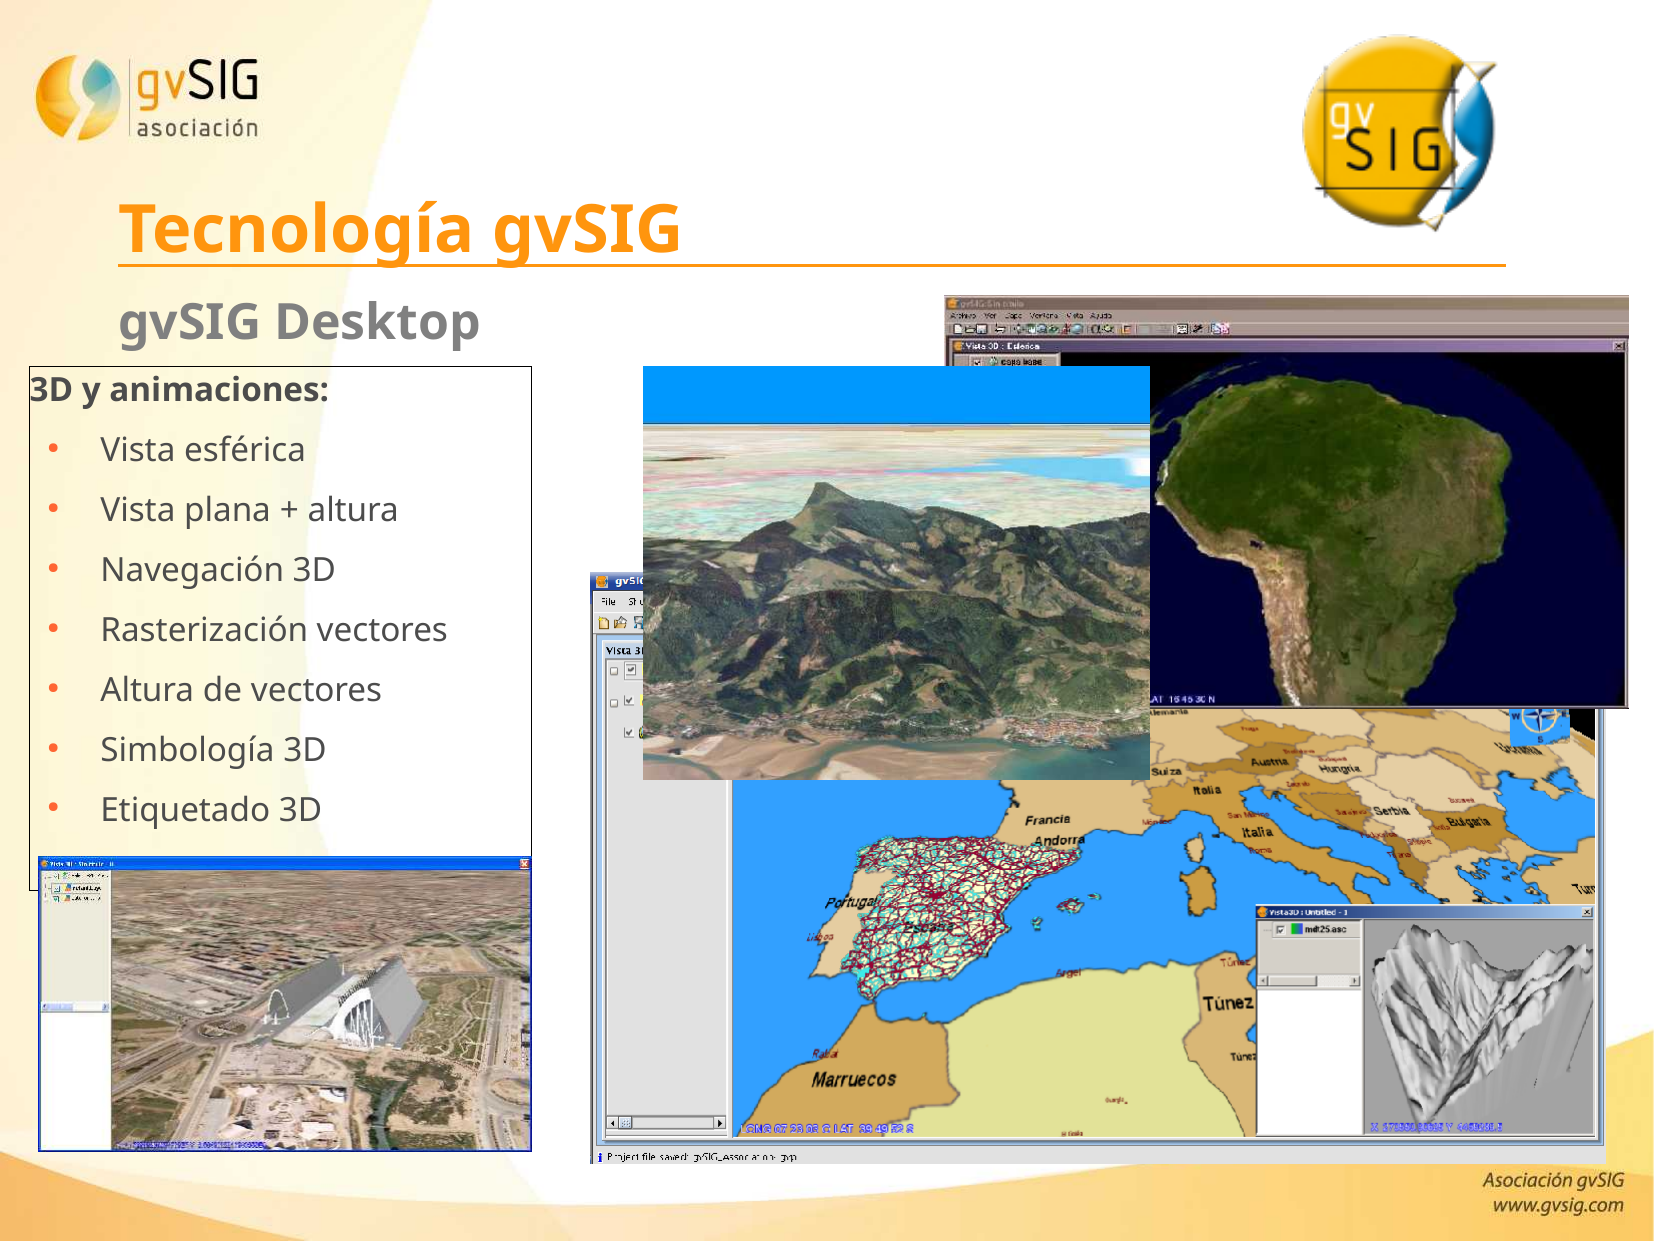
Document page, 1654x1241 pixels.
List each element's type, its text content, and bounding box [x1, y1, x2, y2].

picture [0, 0, 1654, 1241]
list 3D y animaciones: Vista esférica Vista plana + altura Navegación 3D Rasterización vectores Altura de vectores Simbología 3D Etiquetado 3D ... [29, 366, 532, 831]
title Tecnología gvSIG [118, 177, 1607, 276]
title gvSIG Desktop [118, 276, 857, 365]
